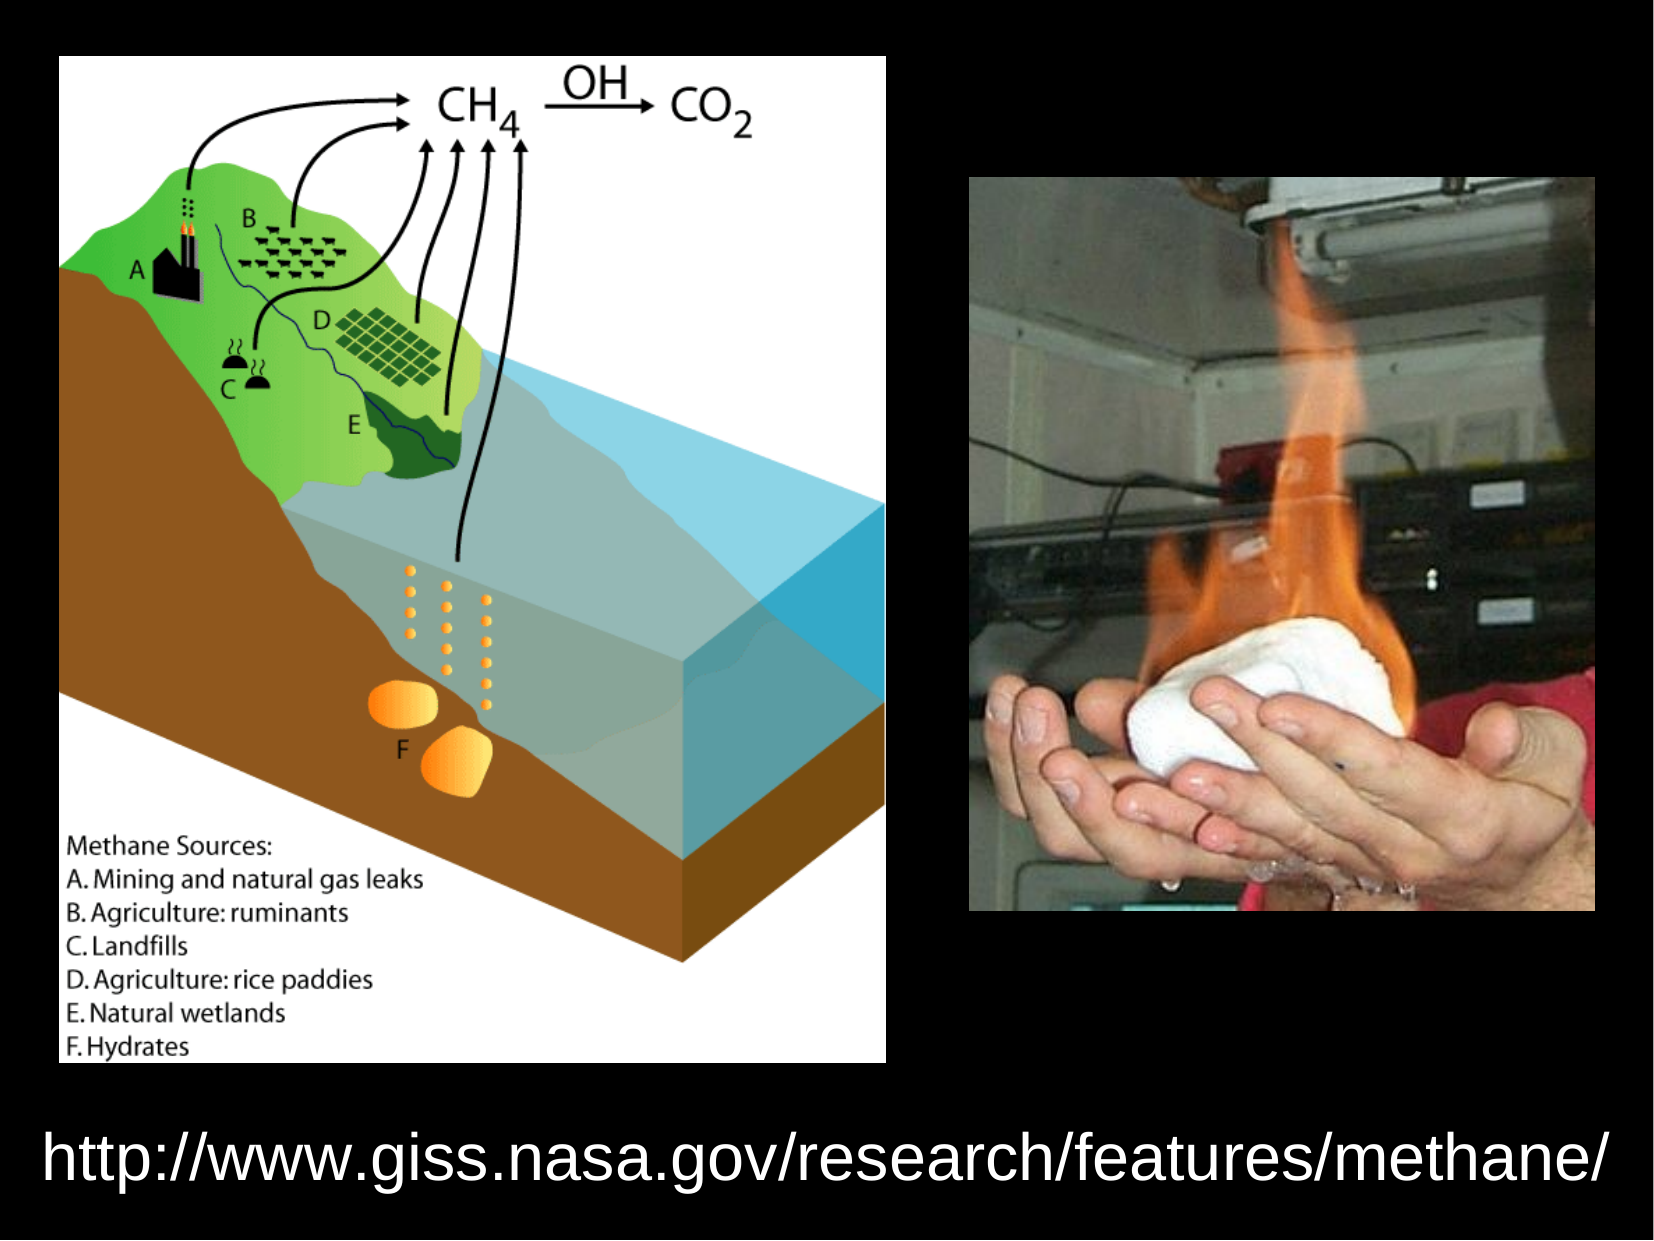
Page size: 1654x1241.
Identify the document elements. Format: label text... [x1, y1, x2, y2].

text_box http://www.giss.nasa.gov/research/features/methane/ [0, 1108, 1654, 1206]
picture [969, 177, 1595, 911]
picture [59, 56, 886, 1063]
title Siberian traps [886, 56, 1571, 250]
